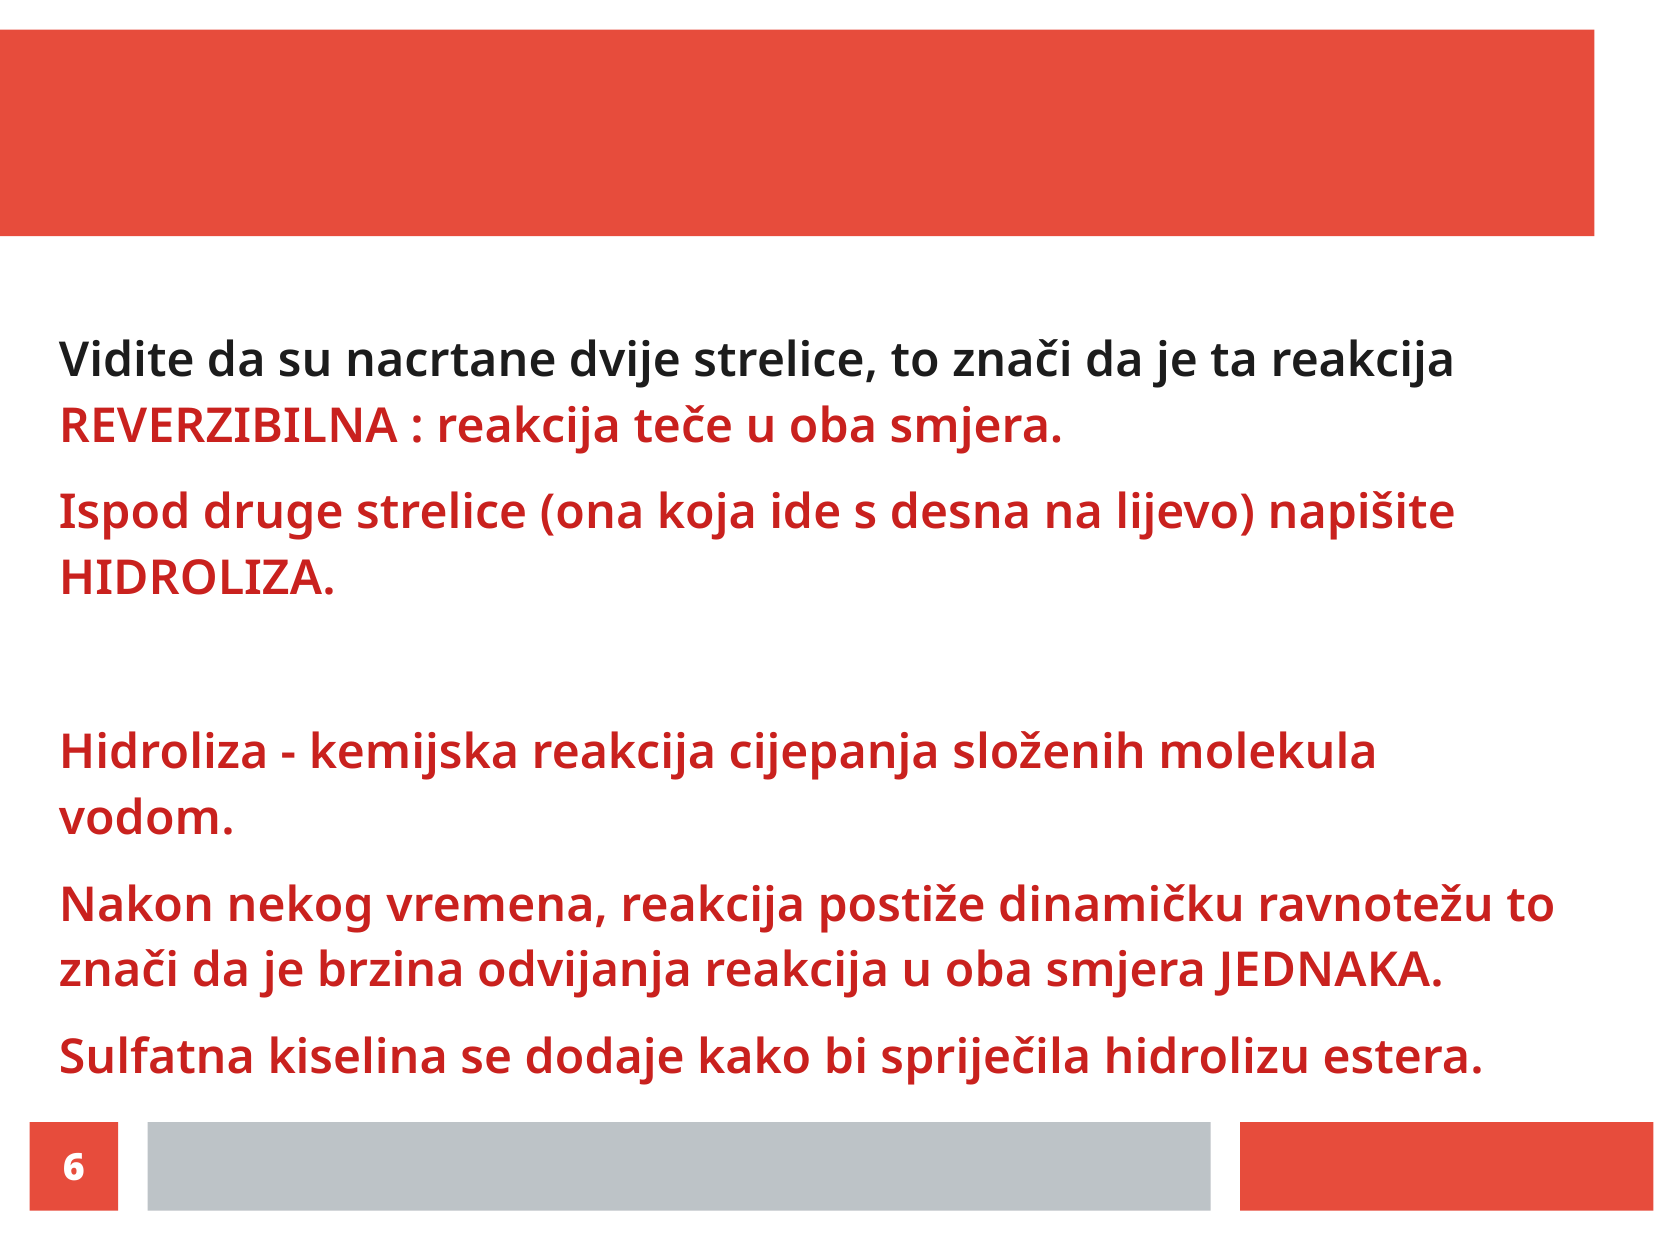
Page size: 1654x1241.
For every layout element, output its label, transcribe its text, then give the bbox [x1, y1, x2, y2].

list Vidite da su nacrtane dvije strelice, to znači da je ta reakcija REVERZIBILNA : reakcija teče u oba smjera. Ispod druge strelice (ona koja ide s desna na lijevo) napišite HIDROLIZA. Hidroliza - kemijska reakcija cijepanja složenih molekula vodom. Nakon nekog vremena, reakcija postiže dinamičku ravnotežu to znači da je brzina odvijanja reakcija u oba smjera JEDNAKA. Sulfatna kiselina se dodaje kako bi spriječila hidrolizu estera. [59, 324, 1565, 1093]
